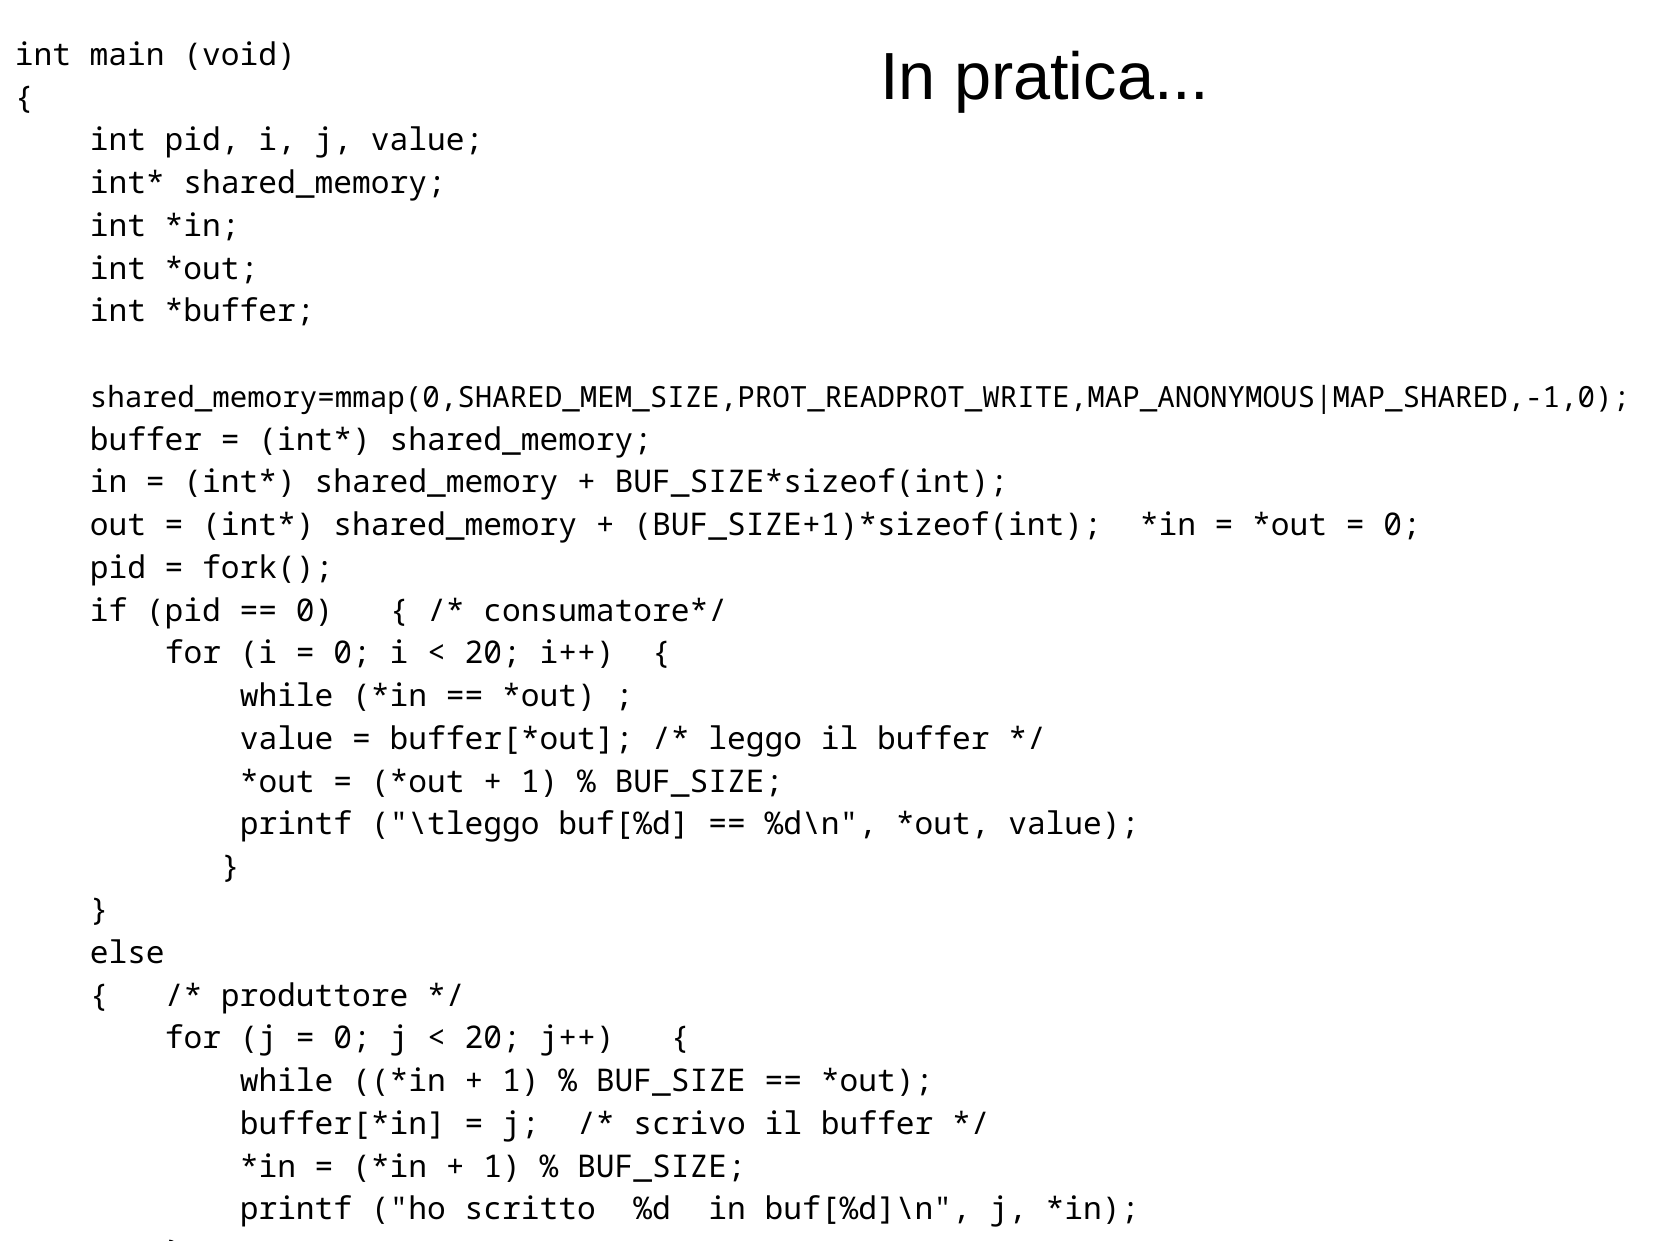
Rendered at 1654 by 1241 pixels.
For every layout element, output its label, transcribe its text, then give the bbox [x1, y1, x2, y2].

text_box int main (void) { int pid, i, j, value; int* shared_memory; int *in; int *out; int *buffer; shared_memory=mmap(0,SHARED_MEM_SIZE,PROT_READPROT_WRITE,MAP_ANONYMOUS|MAP_SHARED,-1,0); buffer = (int*) shared_memory; in = (int*) shared_memory + BUF_SIZE*sizeof(int); out = (int*) shared_memory + (BUF_SIZE+1)*sizeof(int); *in = *out = 0; pid = fork(); if (pid == 0) { /* consumatore*/ for (i = 0; i < 20; i++) { while (*in == *out) ; value = buffer[*out]; /* leggo il buffer */ *out = (*out + 1) % BUF_SIZE; printf ("\tleggo buf[%d] == %d\n", *out, value); } } else { /* produttore */ for (j = 0; j < 20; j++) { while ((*in + 1) % BUF_SIZE == *out); buffer[*in] = j; /* scrivo il buffer */ *in = (*in + 1) % BUF_SIZE; printf ("ho scritto %d in buf[%d]\n", j, *in); } wait (pid); } exit (0); } [0, 0, 1654, 1238]
